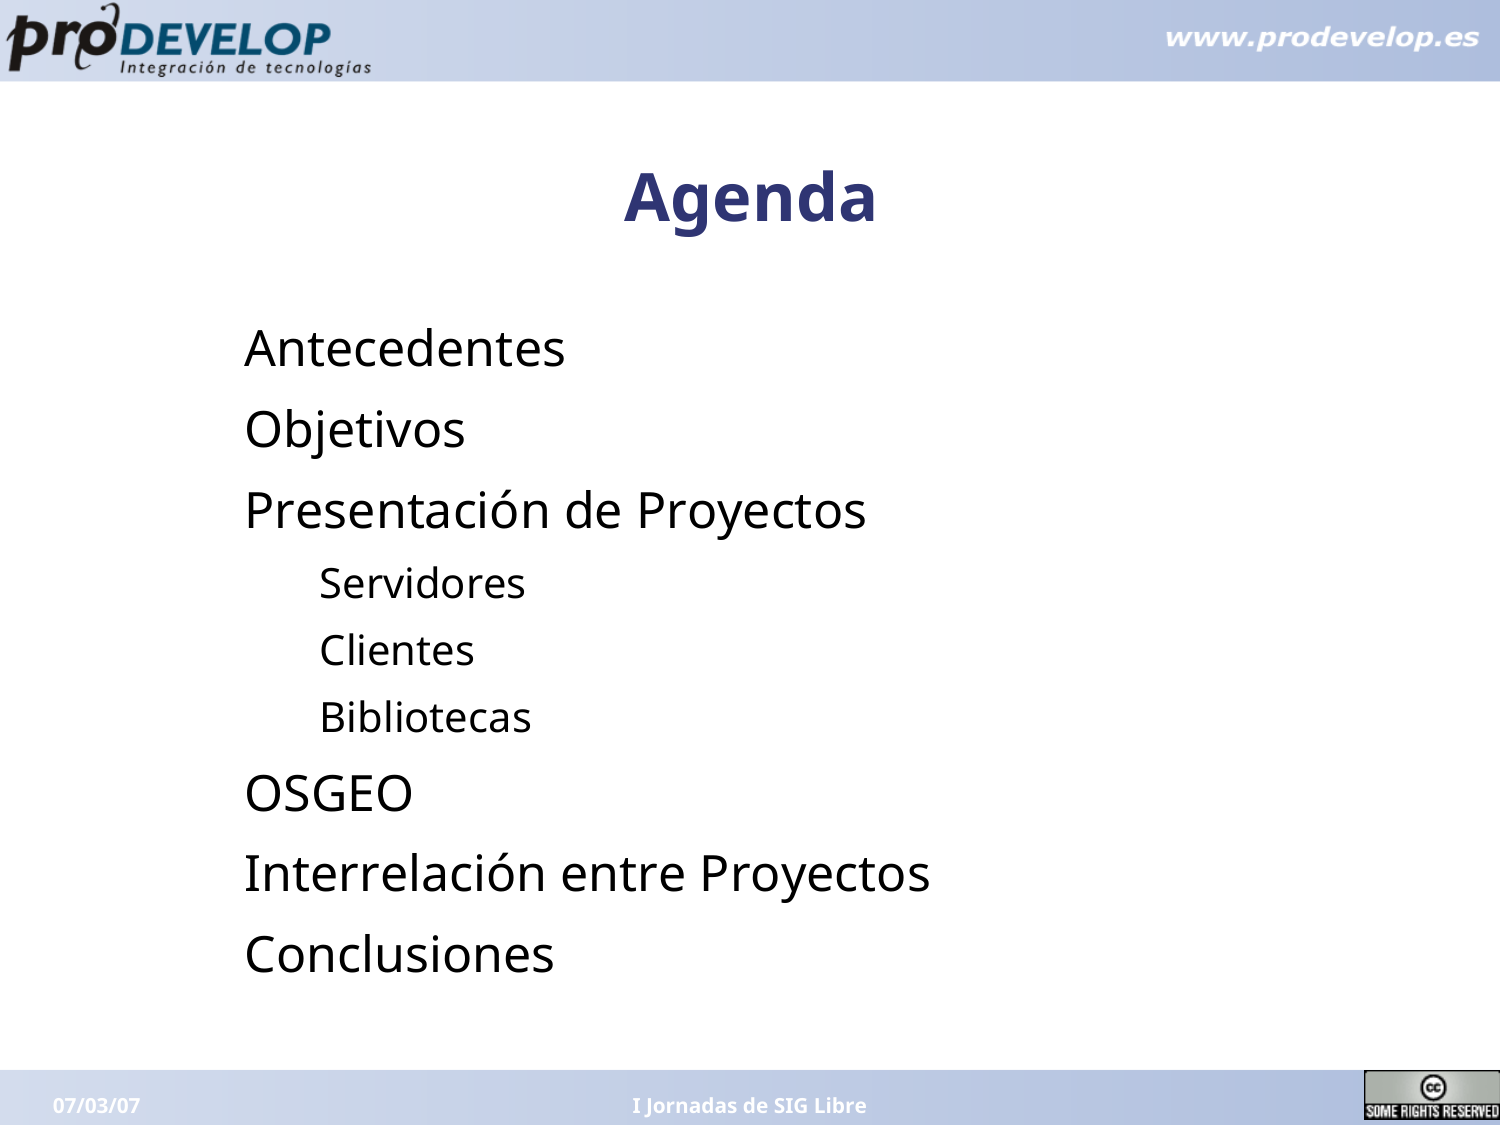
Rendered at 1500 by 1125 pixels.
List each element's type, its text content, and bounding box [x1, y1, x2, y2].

title Agenda [76, 101, 1427, 290]
list Antecedentes Objetivos Presentación de Proyectos Servidores Clientes Bibliotecas OSGEO Interrelación entre Proyectos Conclusiones [244, 313, 1329, 990]
picture [0, 0, 1500, 1125]
